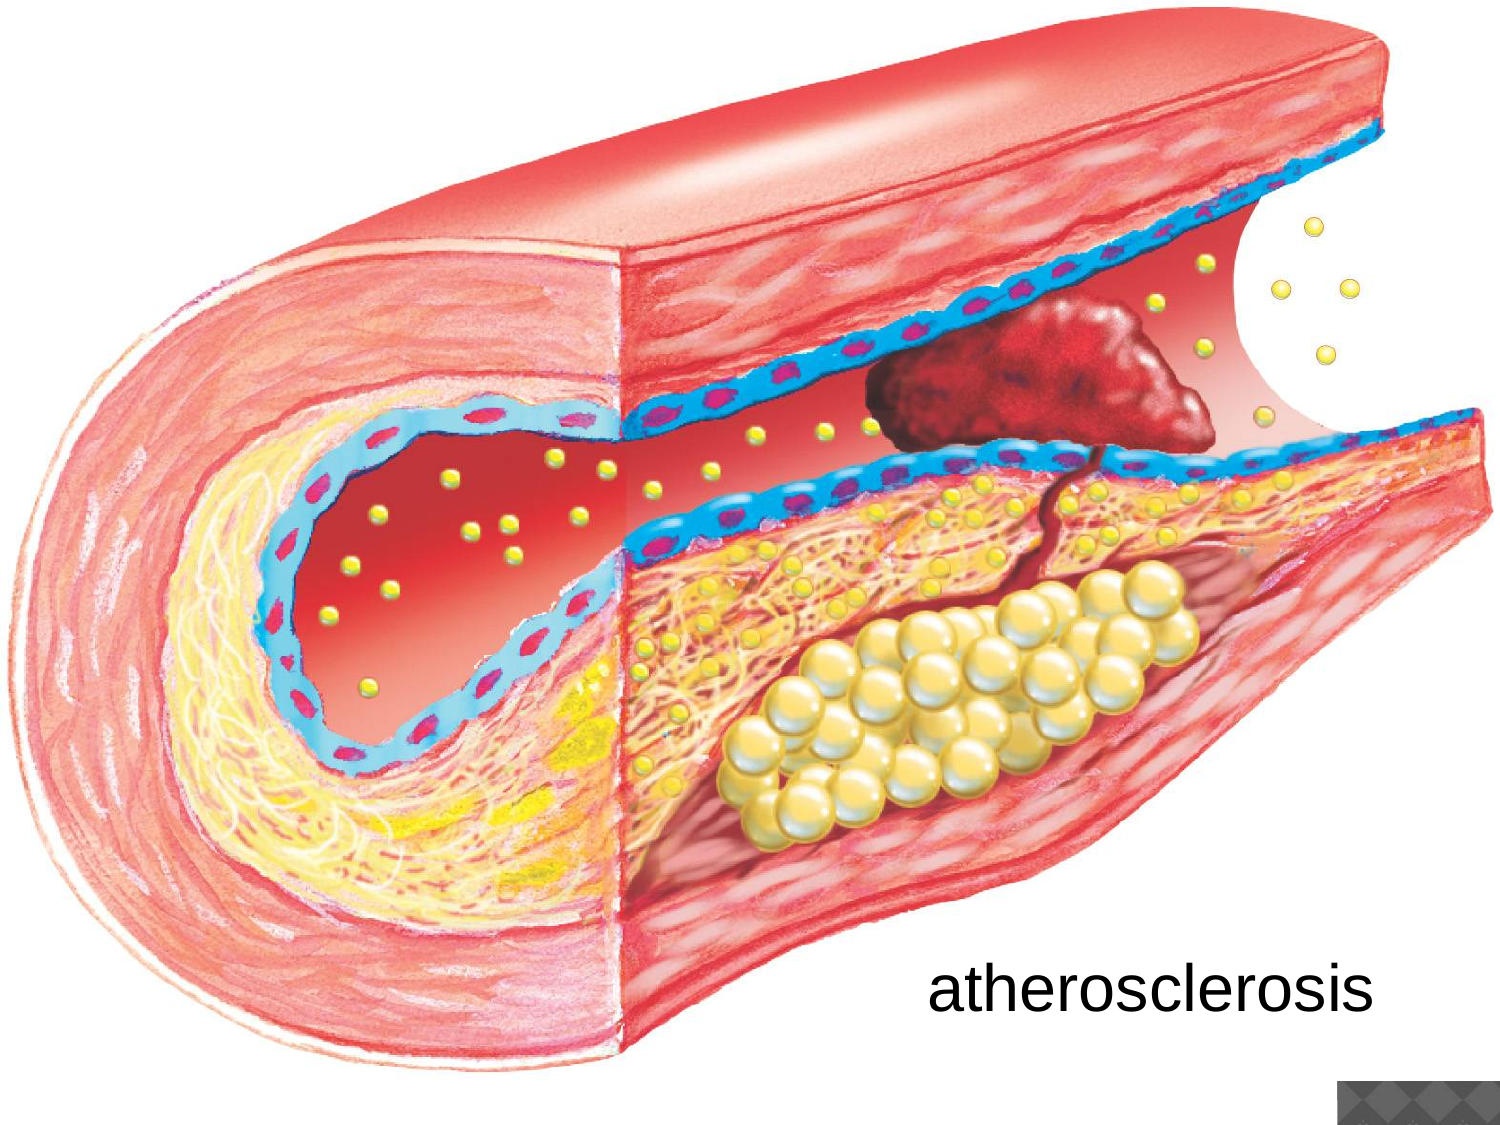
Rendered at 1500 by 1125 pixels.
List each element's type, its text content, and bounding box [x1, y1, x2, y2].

picture [0, 0, 1500, 1125]
text_box atherosclerosis [912, 937, 1463, 1033]
